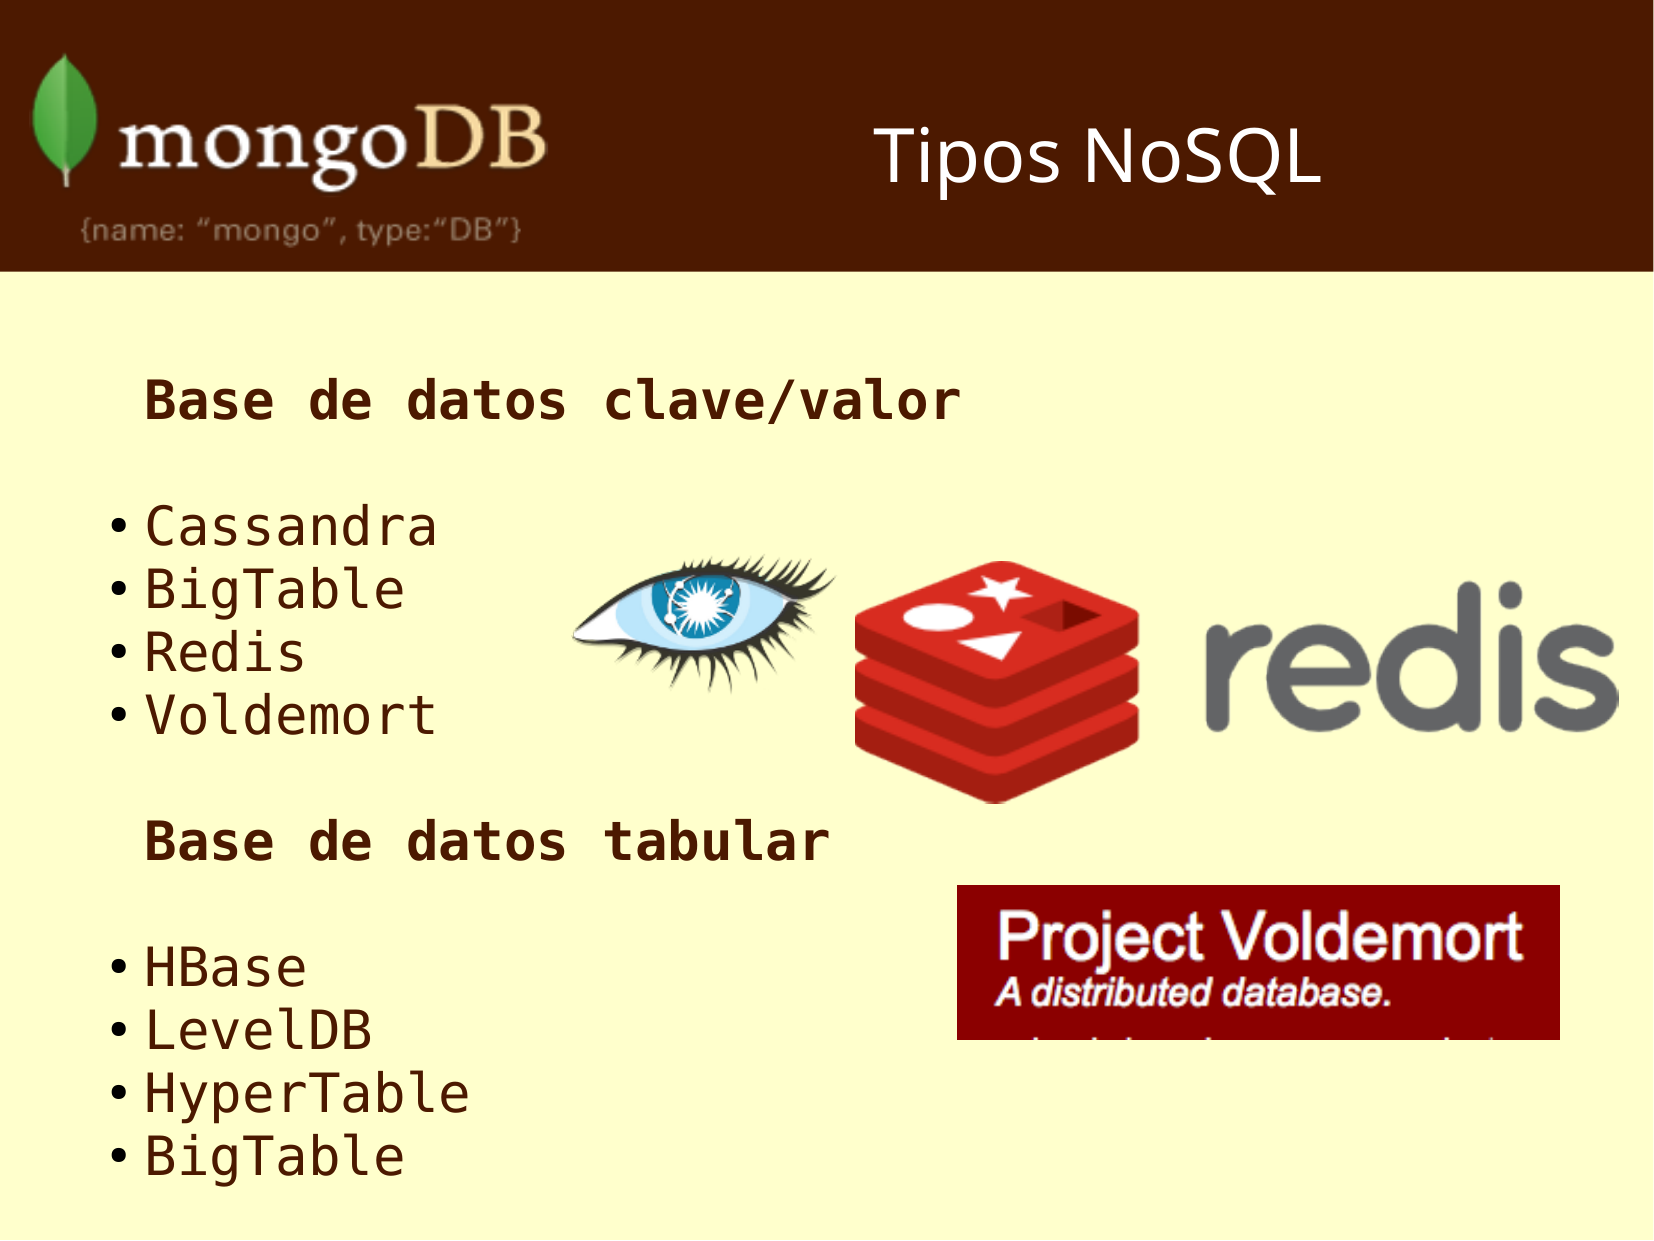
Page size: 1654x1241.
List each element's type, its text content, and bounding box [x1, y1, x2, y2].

picture [23, 47, 558, 255]
text_box [0, 0, 1654, 272]
picture [957, 885, 1560, 1040]
picture [571, 488, 839, 756]
text_box Base de datos clave/valor Cassandra BigTable Redis Voldemort Base de datos tabular HBase LevelDB HyperTable BigTable [94, 361, 1489, 1196]
picture [855, 561, 1619, 804]
title Tipos NoSQL [625, 49, 1571, 257]
